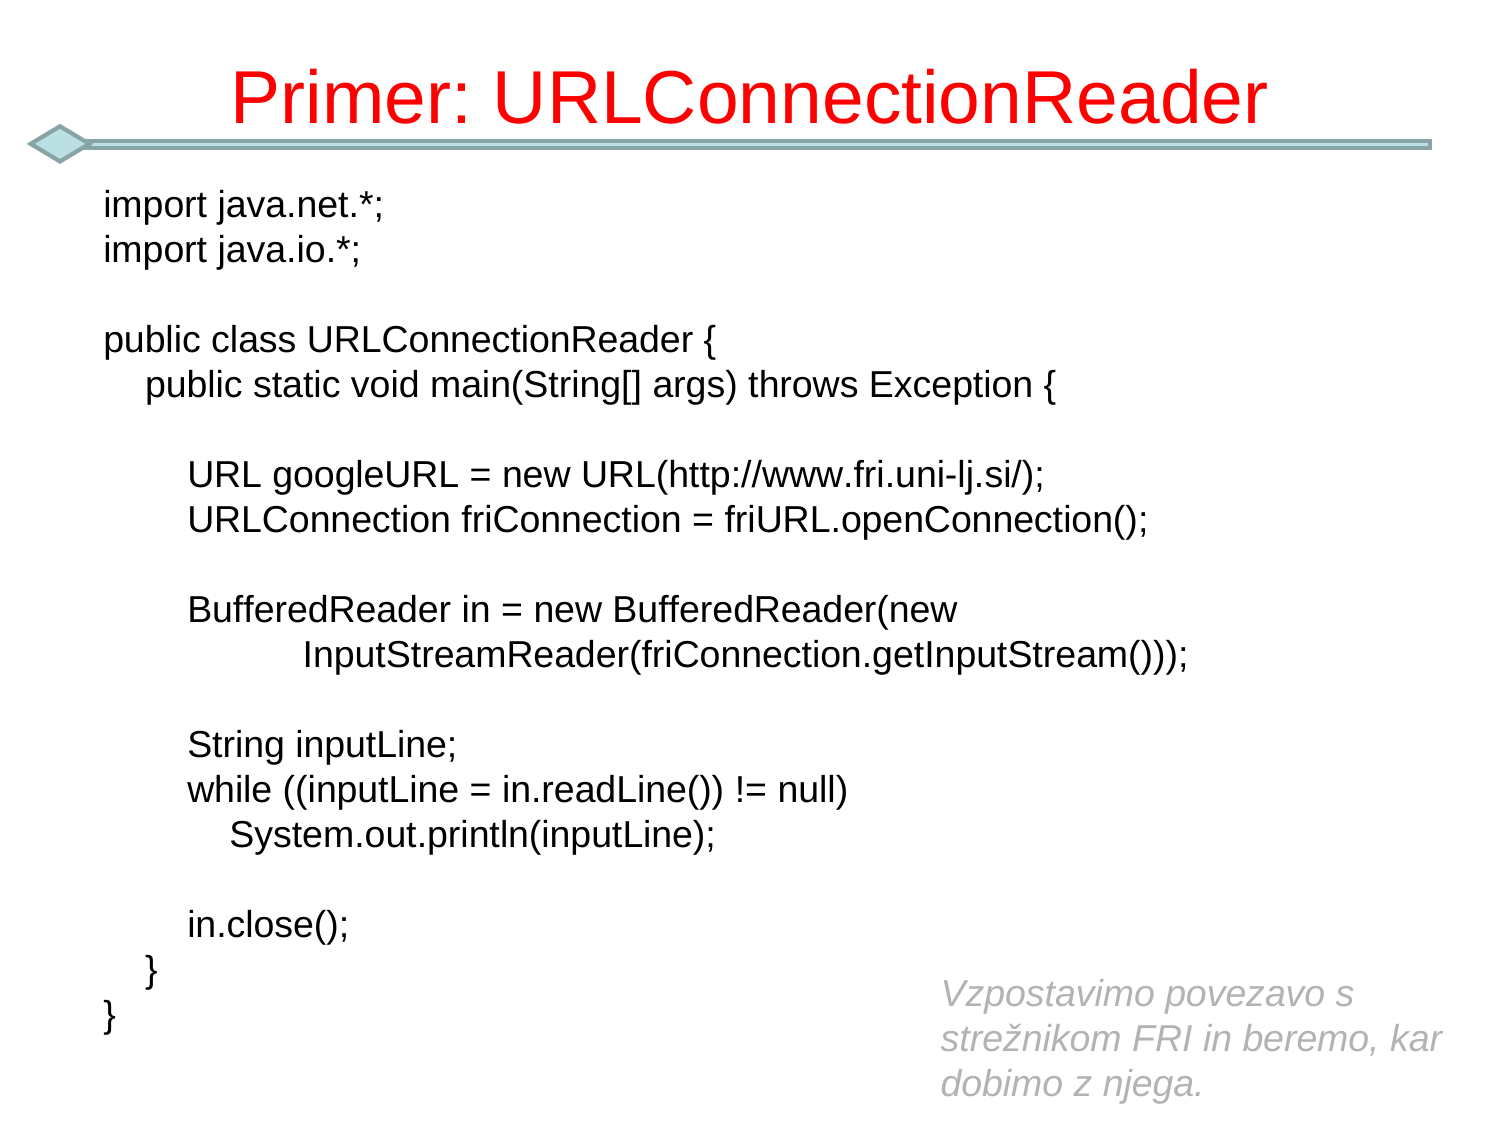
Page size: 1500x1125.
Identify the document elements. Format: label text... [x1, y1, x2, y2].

text_box import java.net.*; import java.io.*; public class URLConnectionReader { public static void main(String[] args) throws Exception { URL googleURL = new URL(http://www.fri.uni-lj.si/); URLConnection friConnection = friURL.openConnection(); BufferedReader in = new BufferedReader(new InputStreamReader(friConnection.getInputStream())); String inputLine; while ((inputLine = in.readLine()) != null) System.out.println(inputLine); in.close(); } } [88, 172, 1412, 1044]
title Primer: URLConnectionReader [75, 0, 1426, 188]
text_box Vzpostavimo povezavo s strežnikom FRI in beremo, kar dobimo z njega. [925, 960, 1465, 1112]
